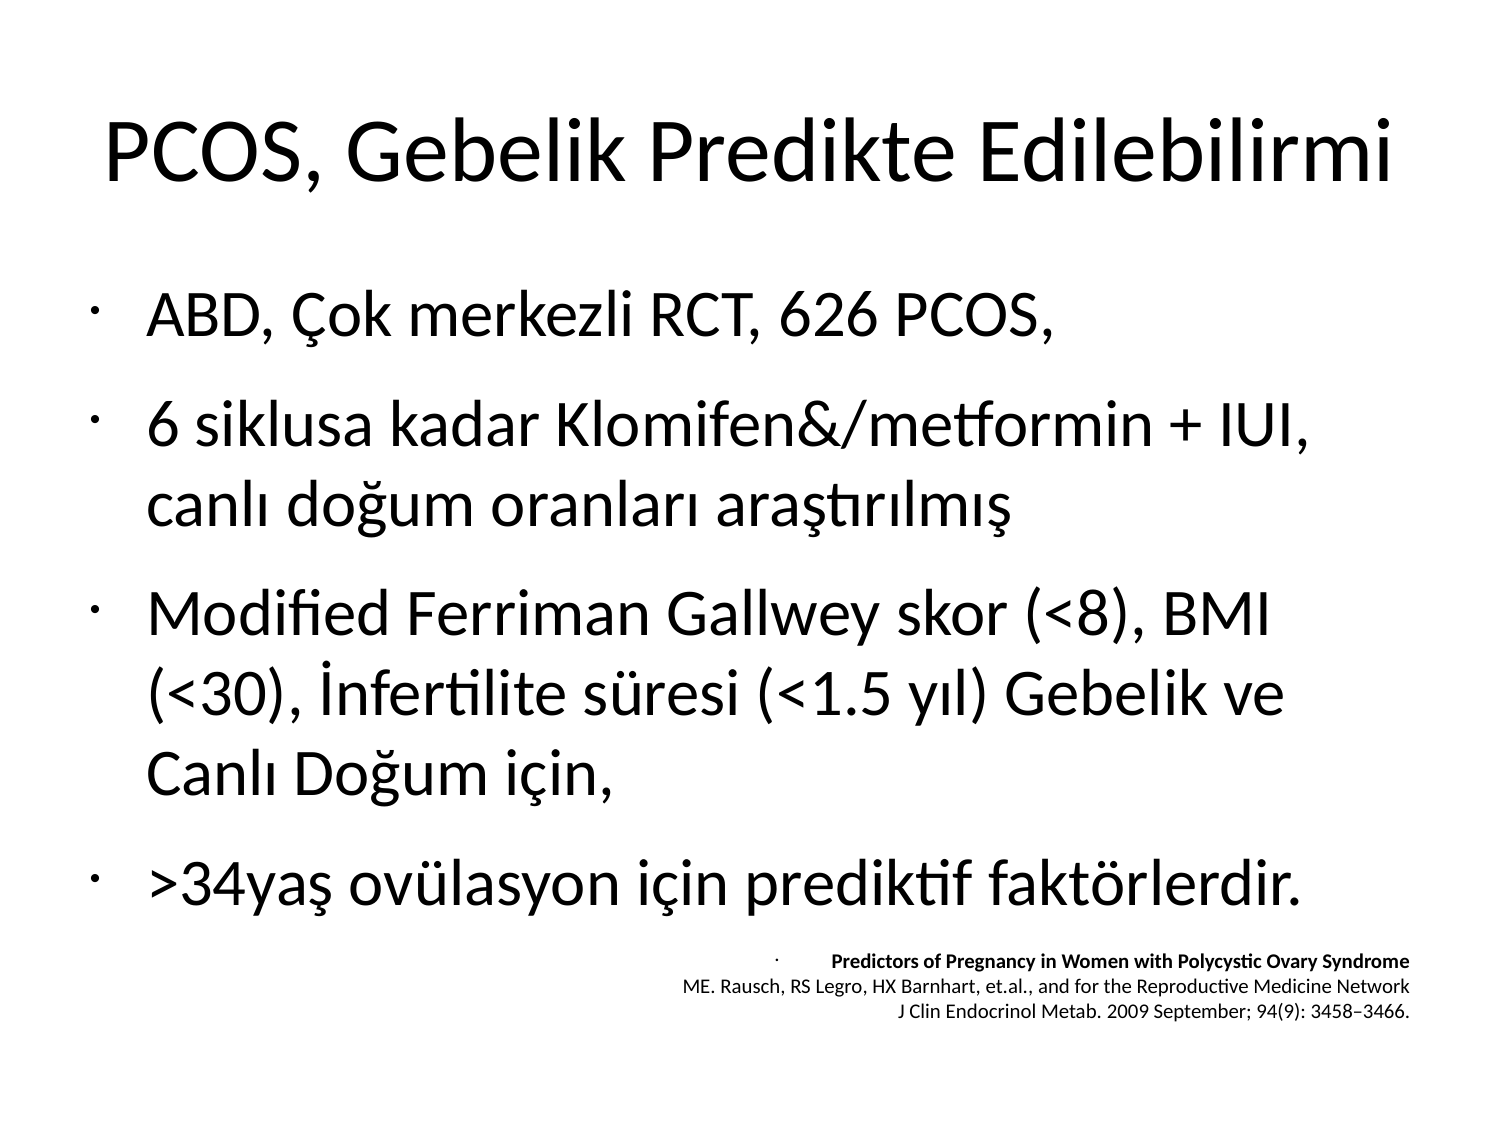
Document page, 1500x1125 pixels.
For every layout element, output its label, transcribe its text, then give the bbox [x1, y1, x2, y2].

title PCOS, Gebelik Predikte Edilebilirmi [75, 82, 1425, 262]
list ABD, Çok merkezli RCT, 626 PCOS, 6 siklusa kadar Klomifen&/metformin + IUI, canlı doğum oranları araştırılmış Modified Ferriman Gallwey skor (<8), BMI (<30), İnfertilite süresi (<1.5 yıl) Gebelik ve Canlı Doğum için, >34yaş ovülasyon için prediktif faktörlerdir. Predictors of Pregnancy in Women with Polycystic Ovary Syndrome ME. Rausch, RS Legro, HX Barnhart, et.al., and for the Reproductive Medicine Network J Clin Endocrinol Metab. 2009 September; 94(9): 3458–3466. [75, 262, 1425, 1005]
